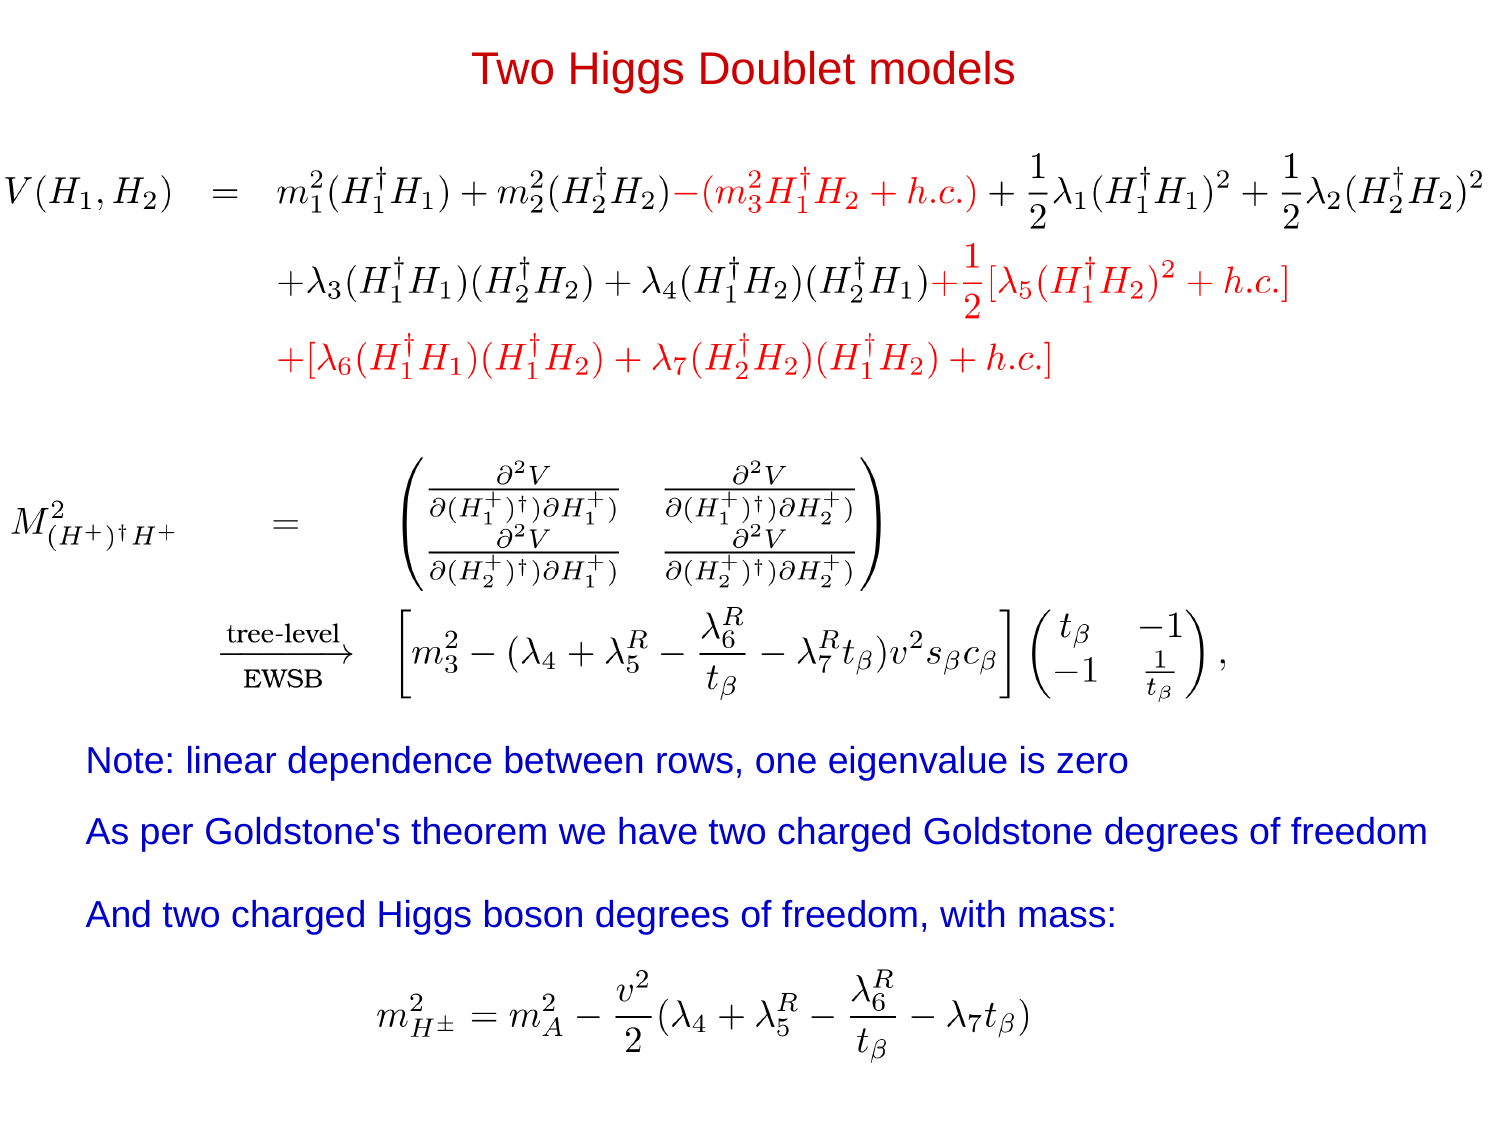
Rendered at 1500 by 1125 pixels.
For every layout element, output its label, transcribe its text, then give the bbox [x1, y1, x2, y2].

picture [11, 457, 1225, 703]
text_box Note: linear dependence between rows, one eigenvalue is zero [70, 732, 1382, 790]
text_box Two Higgs Doublet models [23, 35, 1477, 116]
picture [5, 153, 1482, 379]
text_box As per Goldstone's theorem we have two charged Goldstone degrees of freedom [70, 803, 1477, 902]
text_box And two charged Higgs boson degrees of freedom, with mass: [70, 885, 1158, 985]
picture [377, 985, 1028, 1063]
